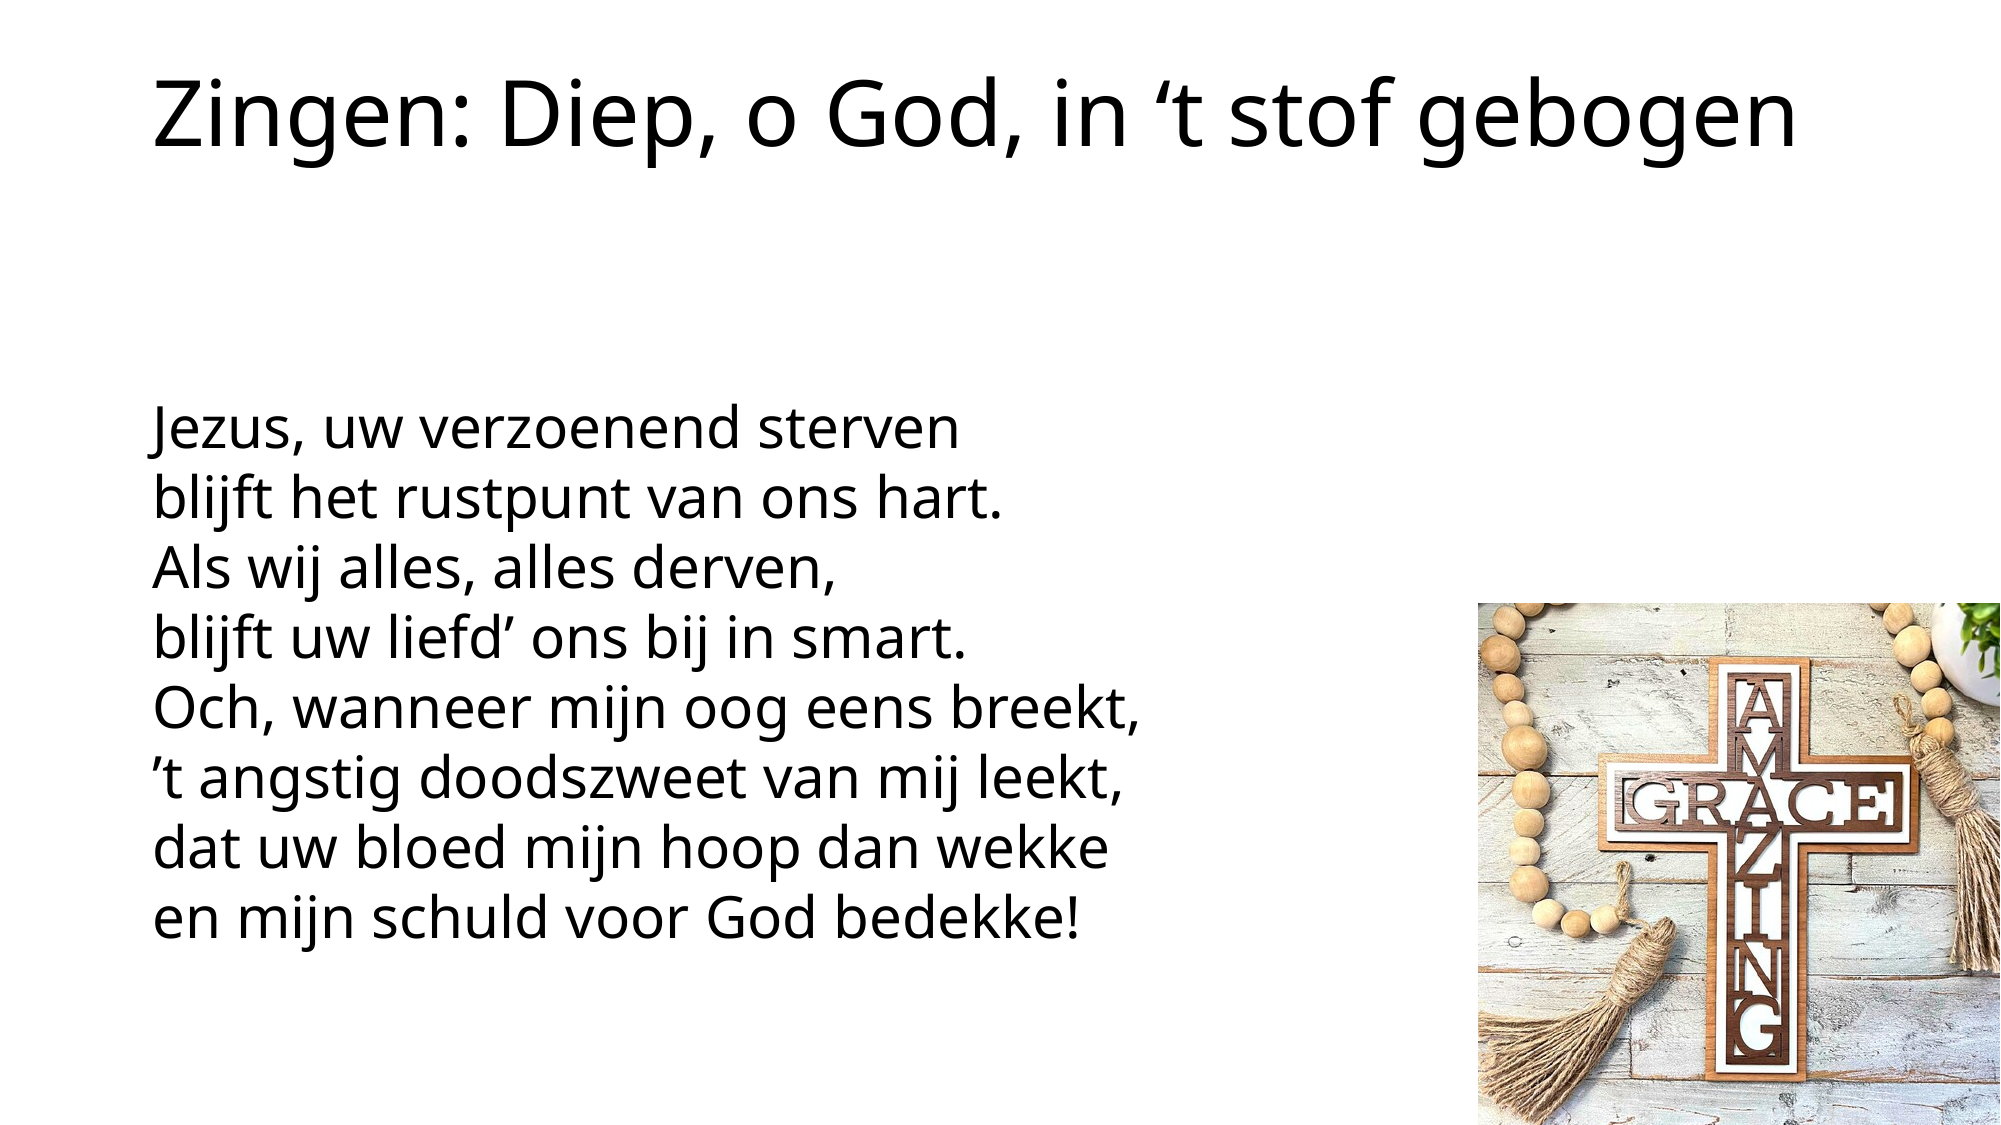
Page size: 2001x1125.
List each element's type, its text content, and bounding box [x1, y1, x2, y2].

text_box Jezus, uw verzoenend sterven blijft het rustpunt van ons hart. Als wij alles, alles derven, blijft uw liefd’ ons bij in smart. Och, wanneer mijn oog eens breekt, ’t angstig doodszweet van mij leekt, dat uw bloed mijn hoop dan wekke en mijn schuld voor God bedekke! [137, 382, 1514, 958]
picture [1478, 603, 2000, 1125]
title Zingen: Diep, o God, in ‘t stof gebogen [137, 59, 1863, 278]
